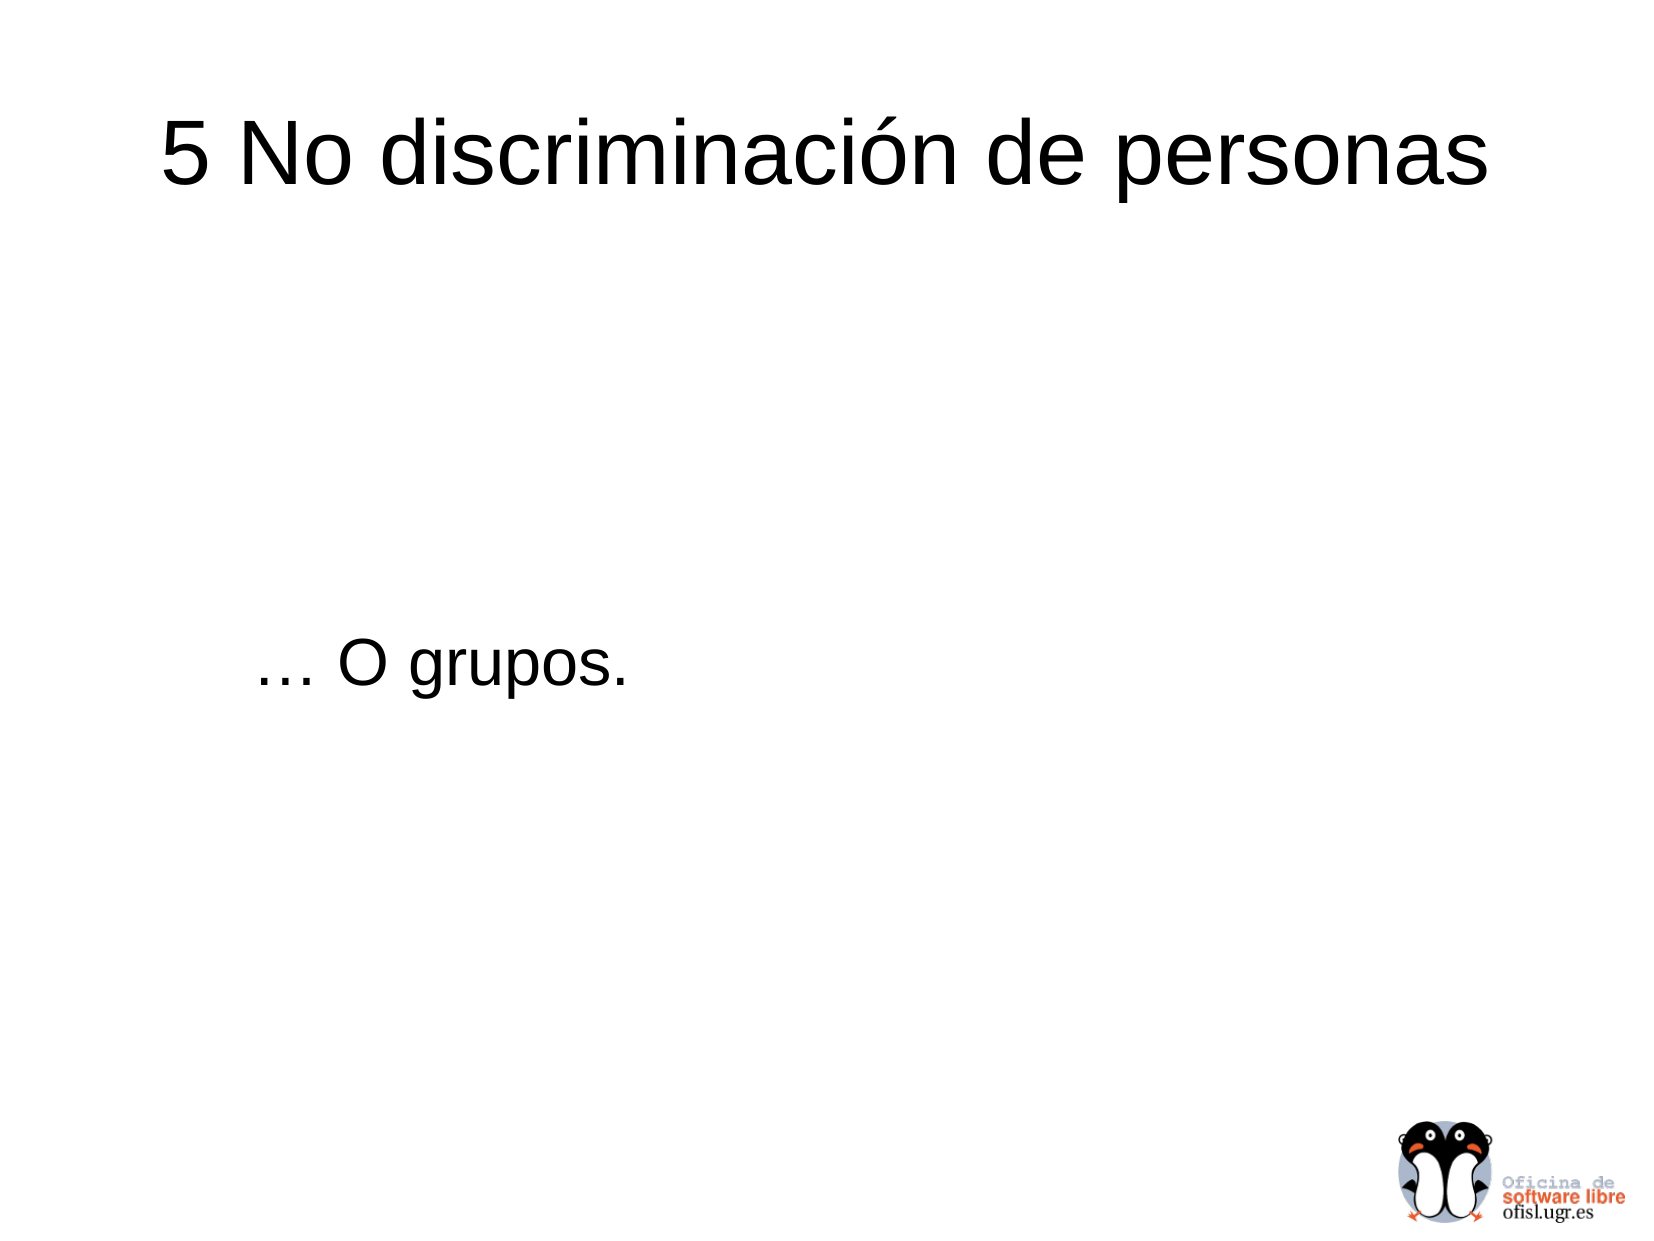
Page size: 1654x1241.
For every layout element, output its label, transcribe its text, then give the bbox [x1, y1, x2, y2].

title 5 No discriminación de personas [82, 56, 1571, 250]
subtitle … O grupos. [82, 297, 1571, 1102]
picture [1398, 1121, 1625, 1223]
